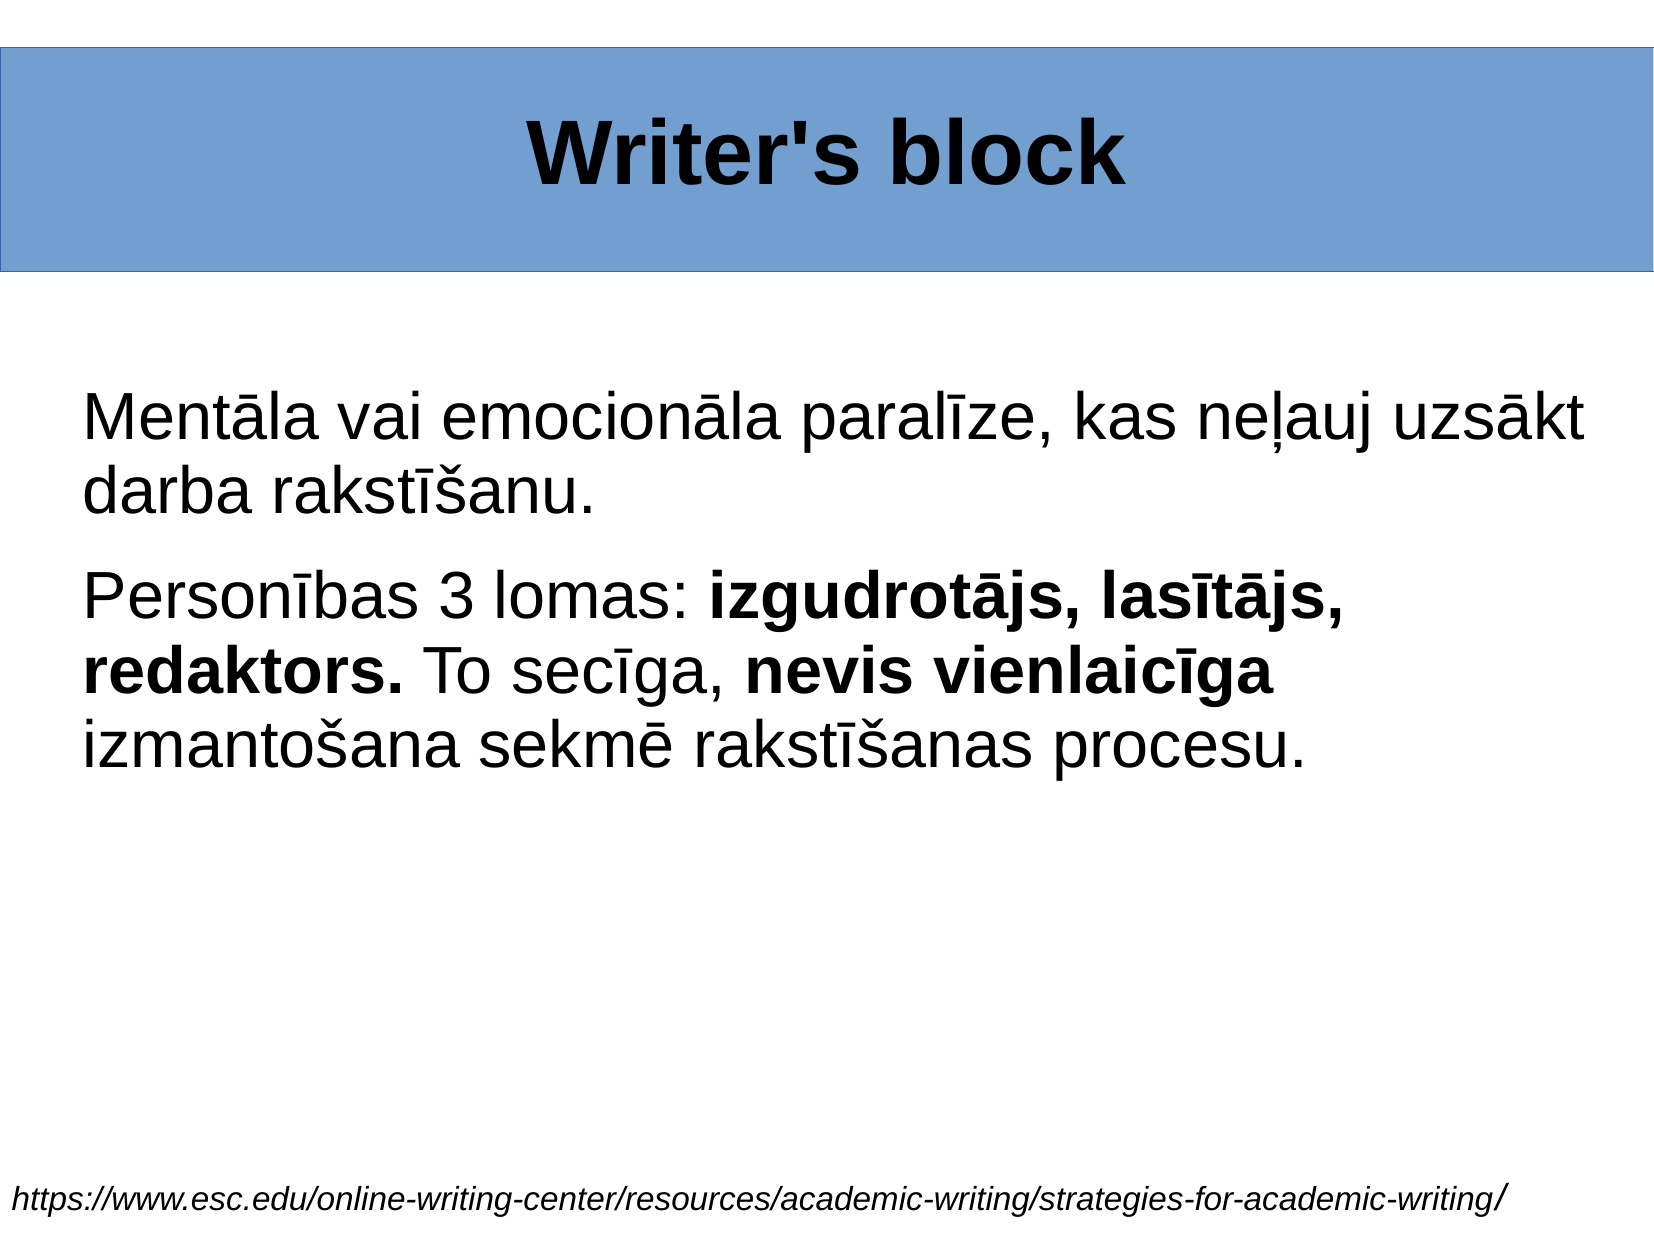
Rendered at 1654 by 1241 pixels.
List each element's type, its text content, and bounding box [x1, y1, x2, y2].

text_box [0, 47, 1654, 272]
title Writer's block [82, 49, 1571, 257]
text_box https://www.esc.edu/online-writing-center/resources/academic-writing/strategies-for-academic-writing/ [0, 1169, 1521, 1227]
list Mentāla vai emocionāla paralīze, kas neļauj uzsākt darba rakstīšanu. Personības 3 lomas: izgudrotājs, lasītājs, redaktors. To secīga, nevis vienlaicīga izmantošana sekmē rakstīšanas procesu. [82, 378, 1619, 1099]
